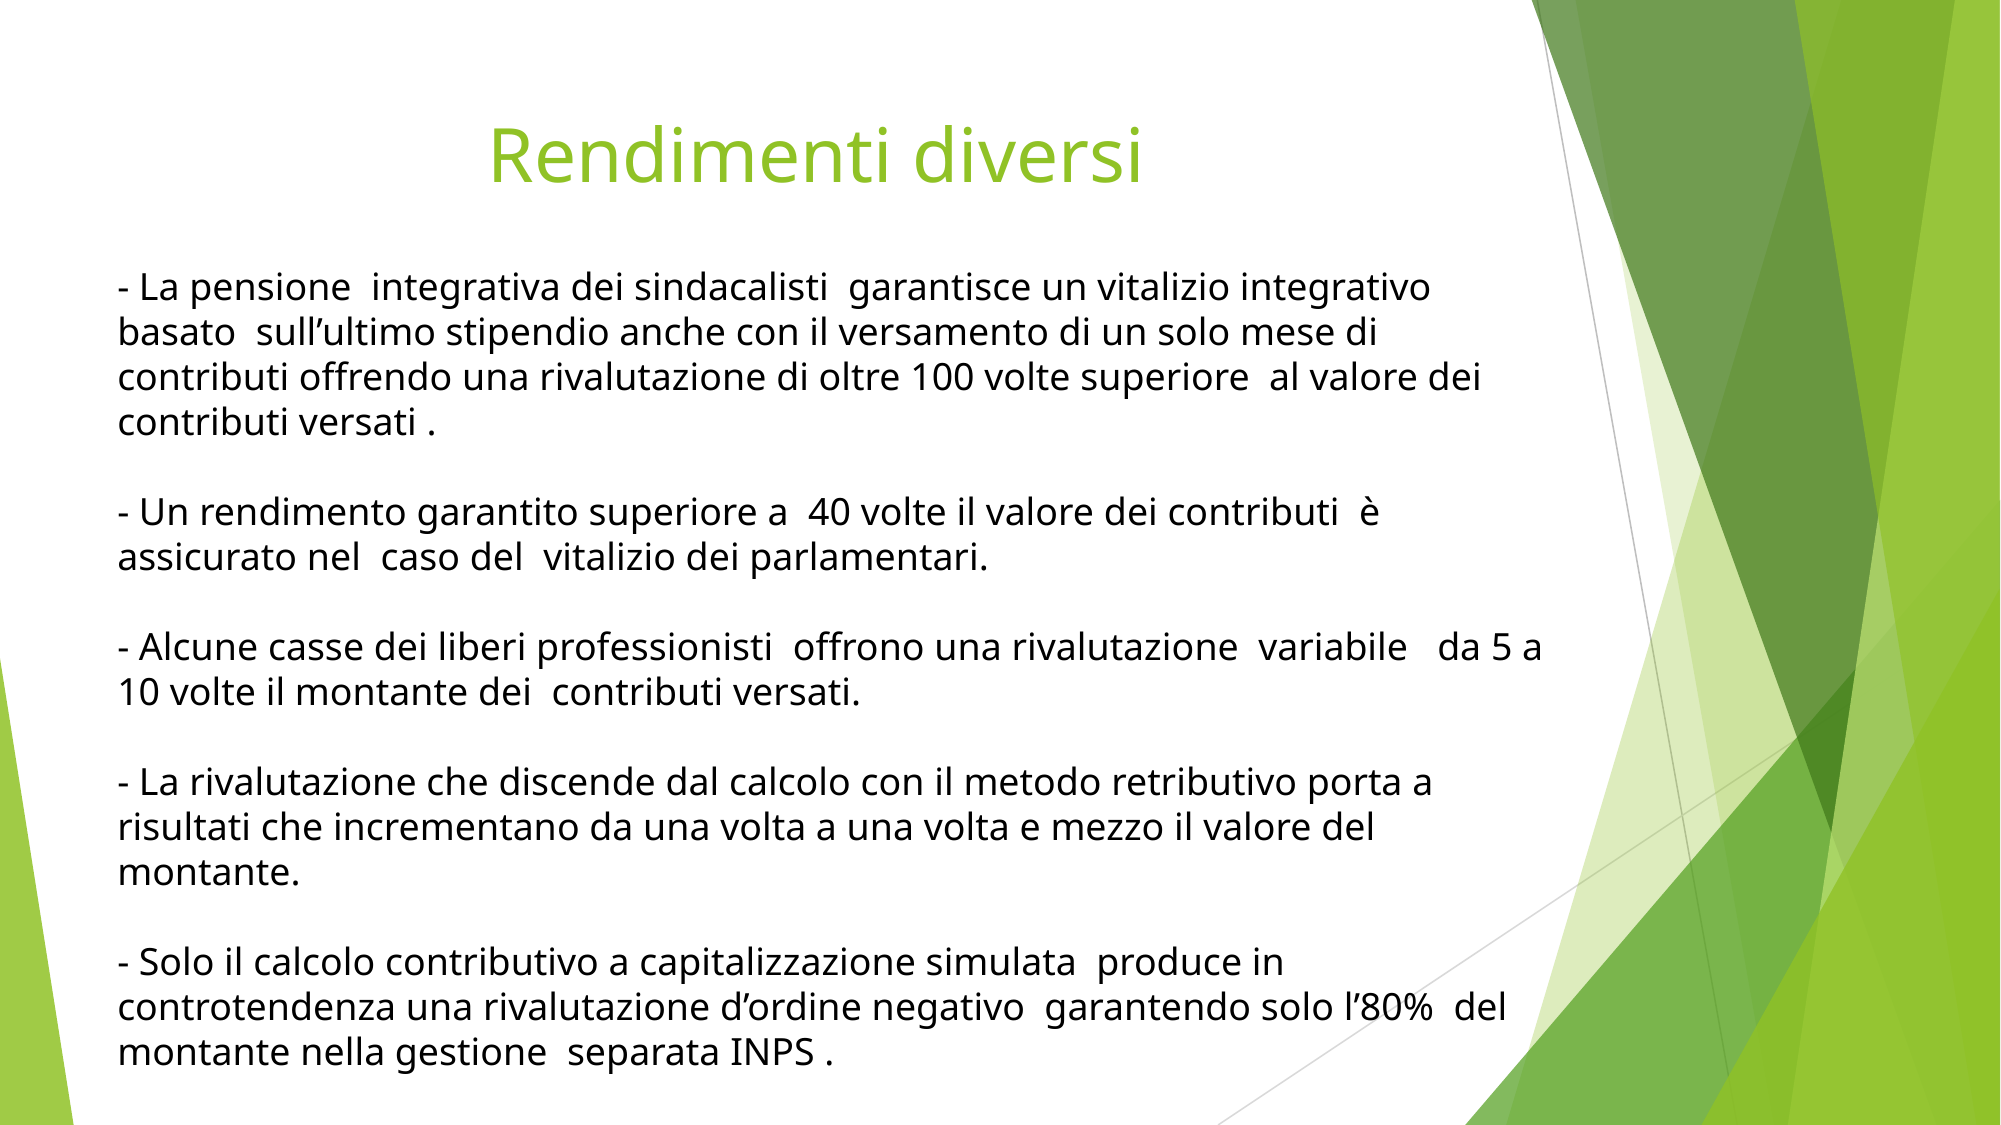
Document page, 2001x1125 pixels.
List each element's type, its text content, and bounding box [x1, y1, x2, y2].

title Rendimenti diversi [111, 99, 1522, 244]
title - La pensione integrativa dei sindacalisti garantisce un vitalizio integrativo basato sull’ultimo stipendio anche con il versamento di un solo mese di contributi offrendo una rivalutazione di oltre 100 volte superiore al valore dei contributi versati . - Un rendimento garantito superiore a 40 volte il valore dei contributi è assicurato nel caso del vitalizio dei parlamentari. - Alcune casse dei liberi professionisti offrono una rivalutazione variabile da 5 a 10 volte il montante dei contributi versati. - La rivalutazione che discende dal calcolo con il metodo retributivo porta a risultati che incrementano da una volta a una volta e mezzo il valore del montante. - Solo il calcolo contributivo a capitalizzazione simulata produce in controtendenza una rivalutazione d’ordine negativo garantendo solo l’80% del montante nella gestione separata INPS . [102, 255, 1568, 1047]
